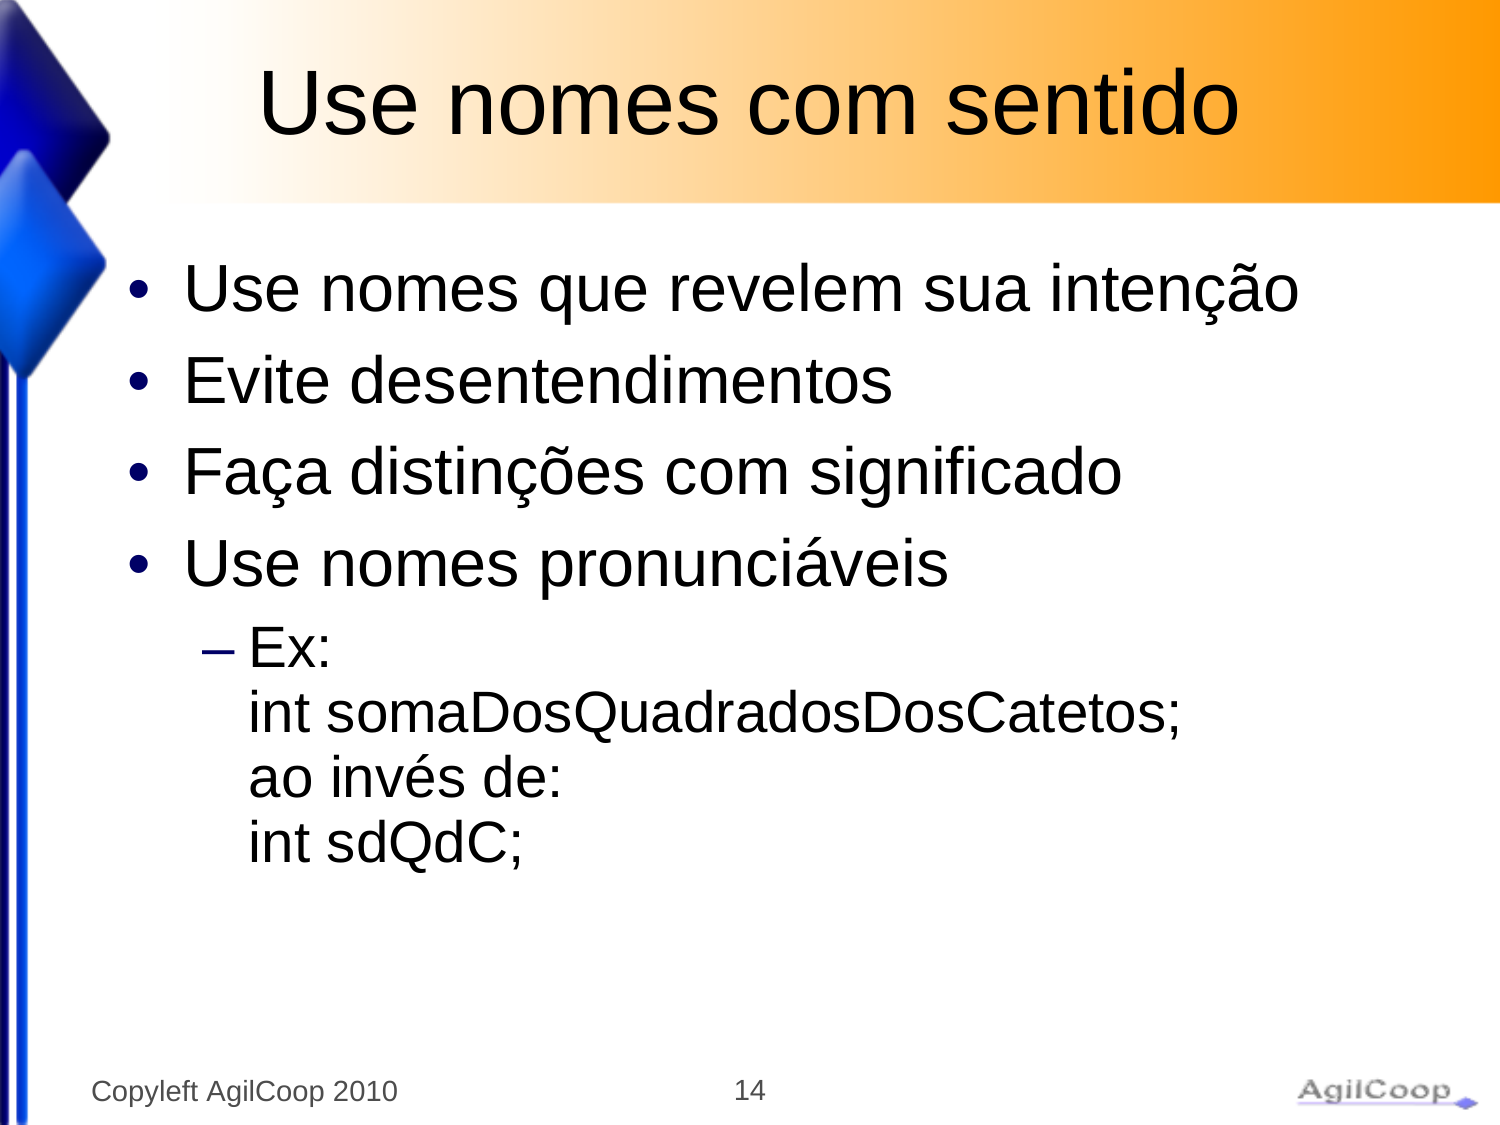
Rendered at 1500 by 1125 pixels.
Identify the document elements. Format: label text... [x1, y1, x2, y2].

list Use nomes que revelem sua intenção Evite desentendimentos Faça distinções com significado Use nomes pronunciáveis Ex: int somaDosQuadradosDosCatetos; ao invés de: int sdQdC; [112, 243, 1426, 1006]
title Use nomes com sentido [75, 8, 1426, 197]
picture [0, 0, 1500, 1125]
